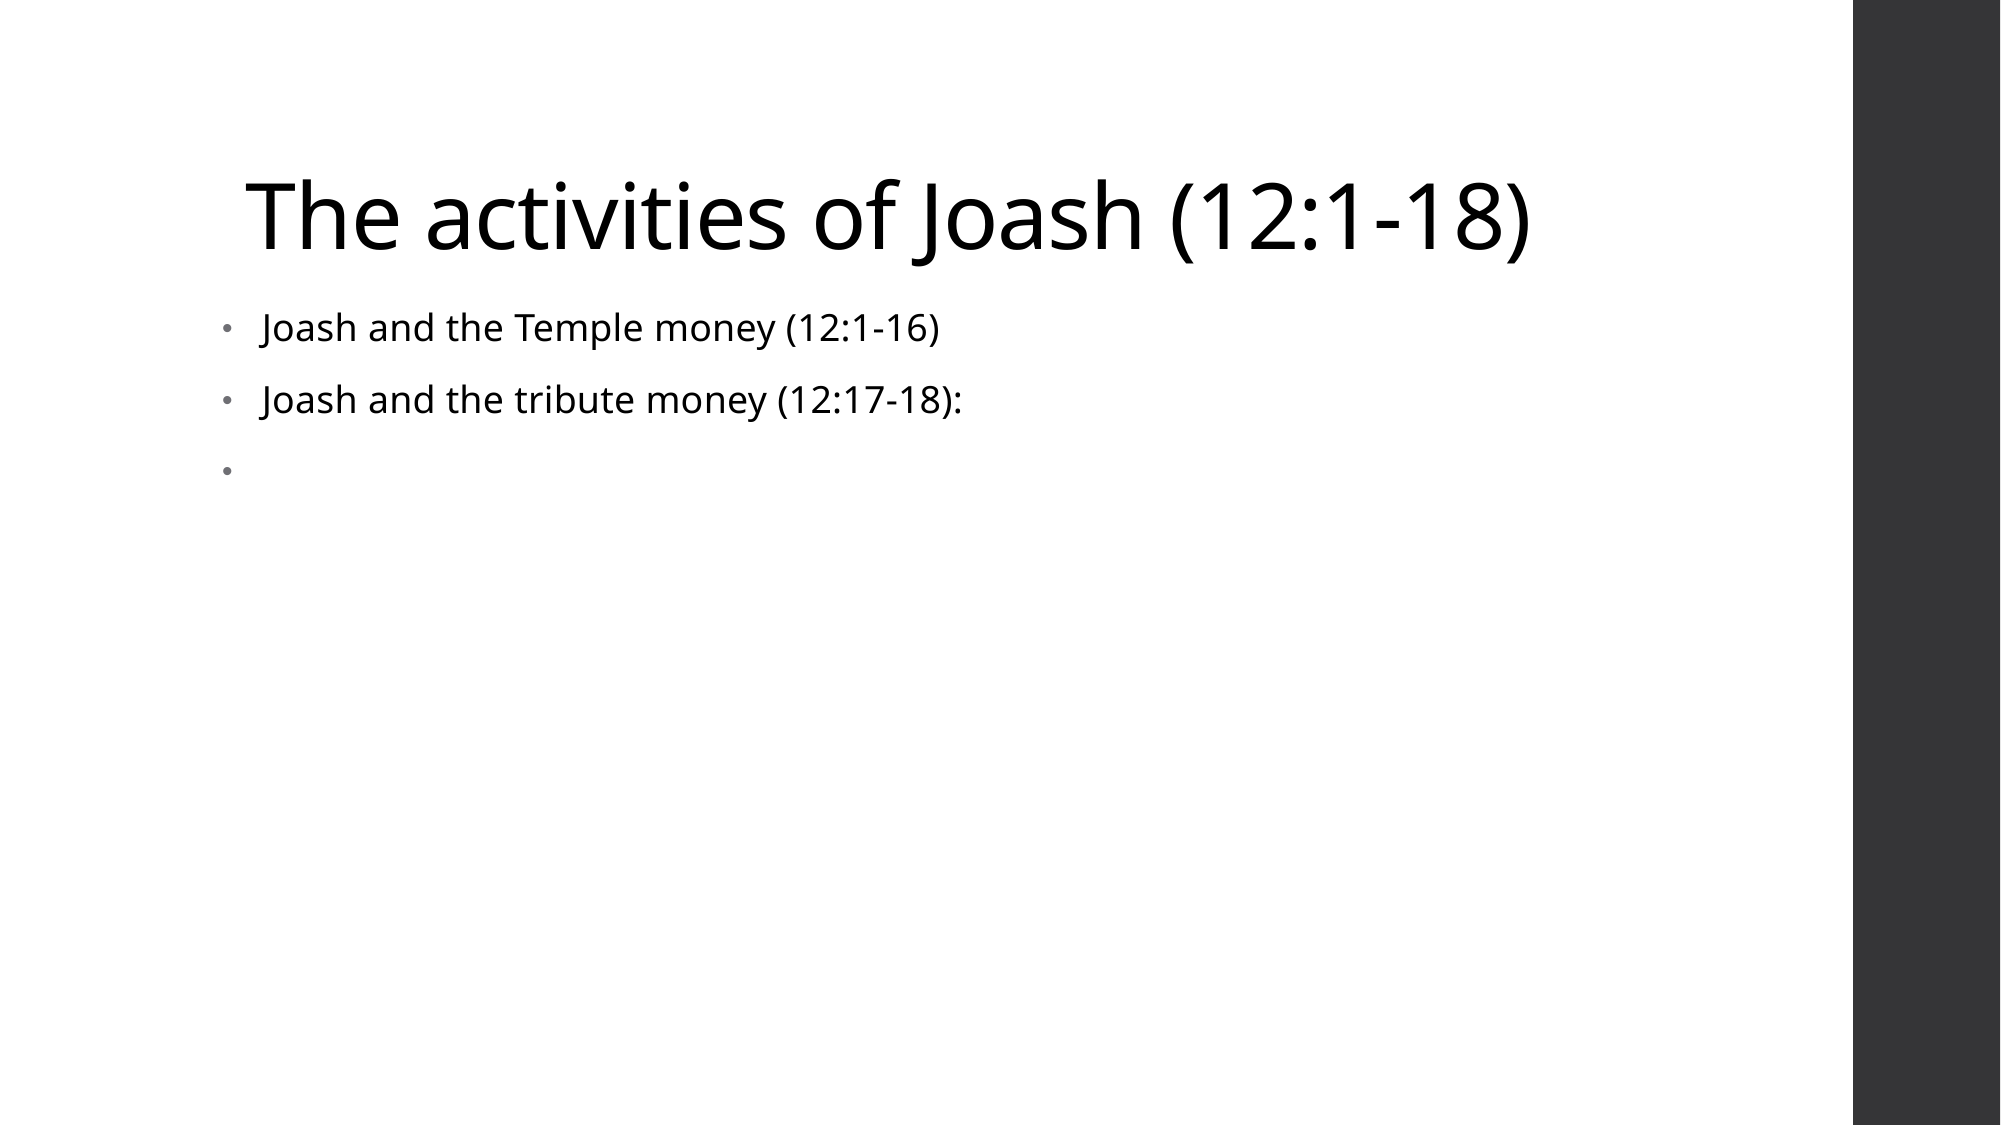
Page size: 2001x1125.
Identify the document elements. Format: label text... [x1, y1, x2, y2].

title The activities of Joash (12:1-18) [206, 60, 1797, 278]
list Joash and the Temple money (12:1-16) Joash and the tribute money (12:17-18): [206, 299, 1617, 1014]
